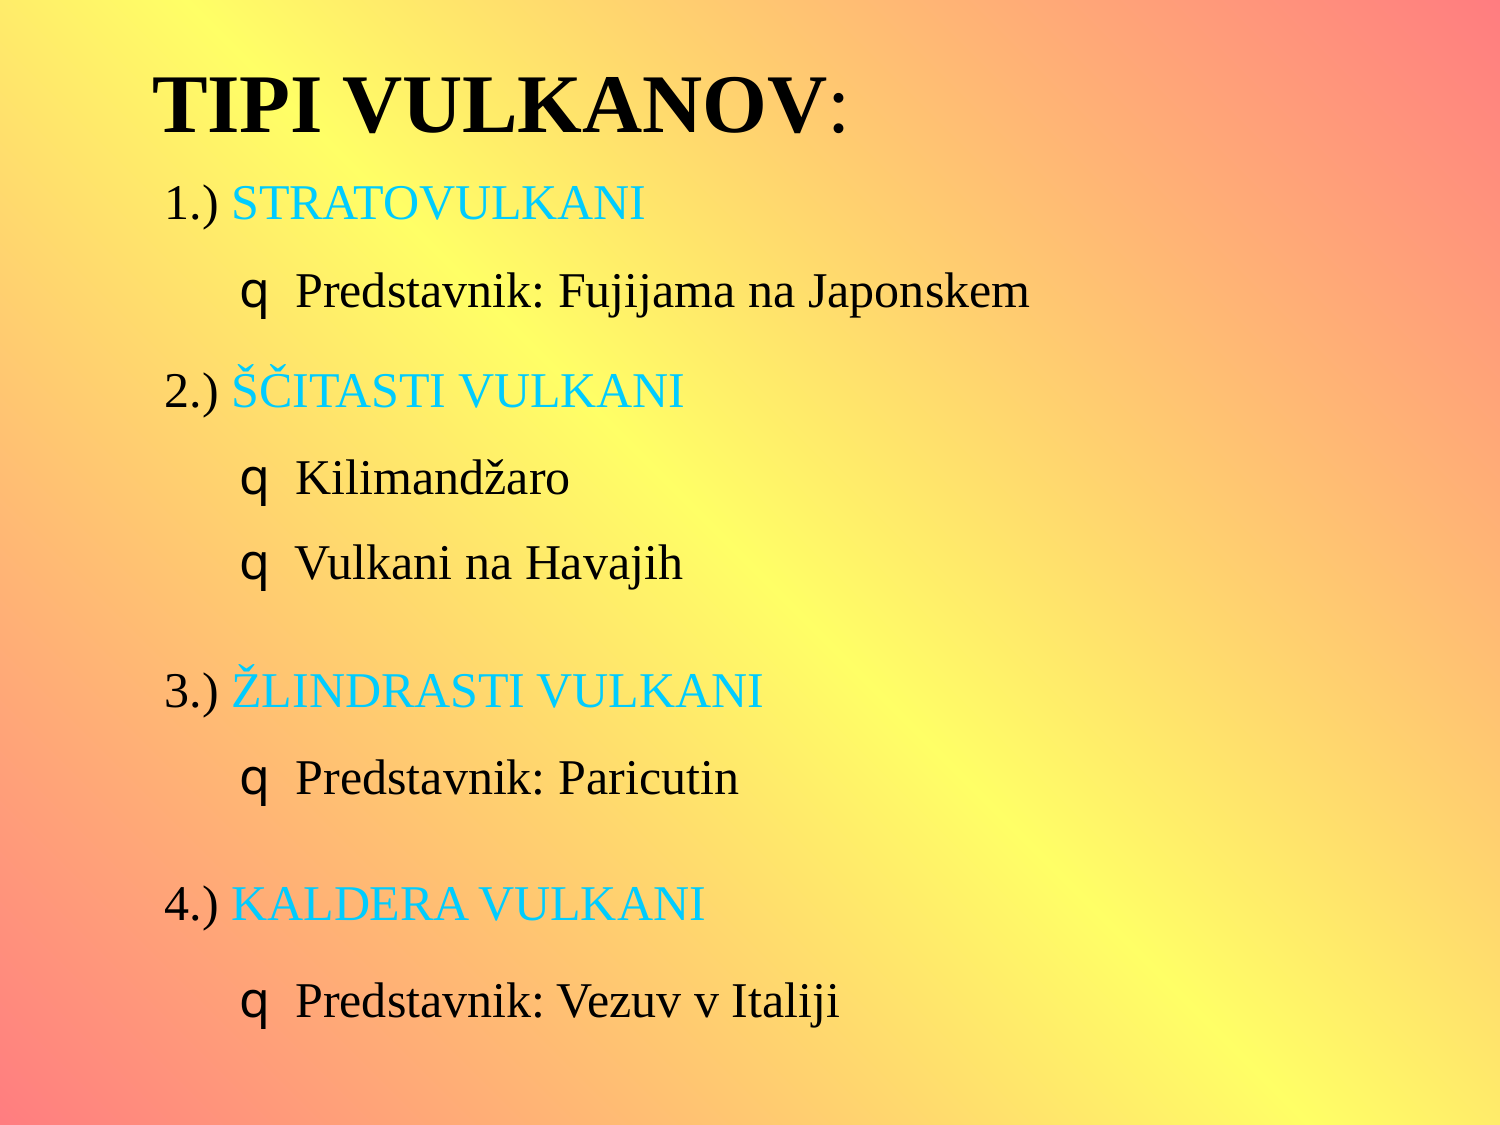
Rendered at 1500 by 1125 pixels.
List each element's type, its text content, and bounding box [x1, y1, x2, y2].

text_box q Predstavnik: Fujijama na Japonskem [224, 249, 1125, 350]
text_box 1.) STRATOVULKANI [149, 162, 1125, 323]
text_box q Kilimandžaro q Vulkani na Havajih [225, 437, 925, 683]
text_box 3.) ŽLINDRASTI VULKANI [137, 650, 913, 810]
text_box 2.) ŠČITASTI VULKANI [137, 350, 1150, 510]
text_box 4.) KALDERA VULKANI [150, 862, 1100, 1023]
text_box TIPI VULKANOV: [137, 41, 1400, 242]
text_box q Predstavnik: Paricutin [225, 737, 1013, 862]
text_box q Predstavnik: Vezuv v Italiji [224, 960, 975, 1120]
